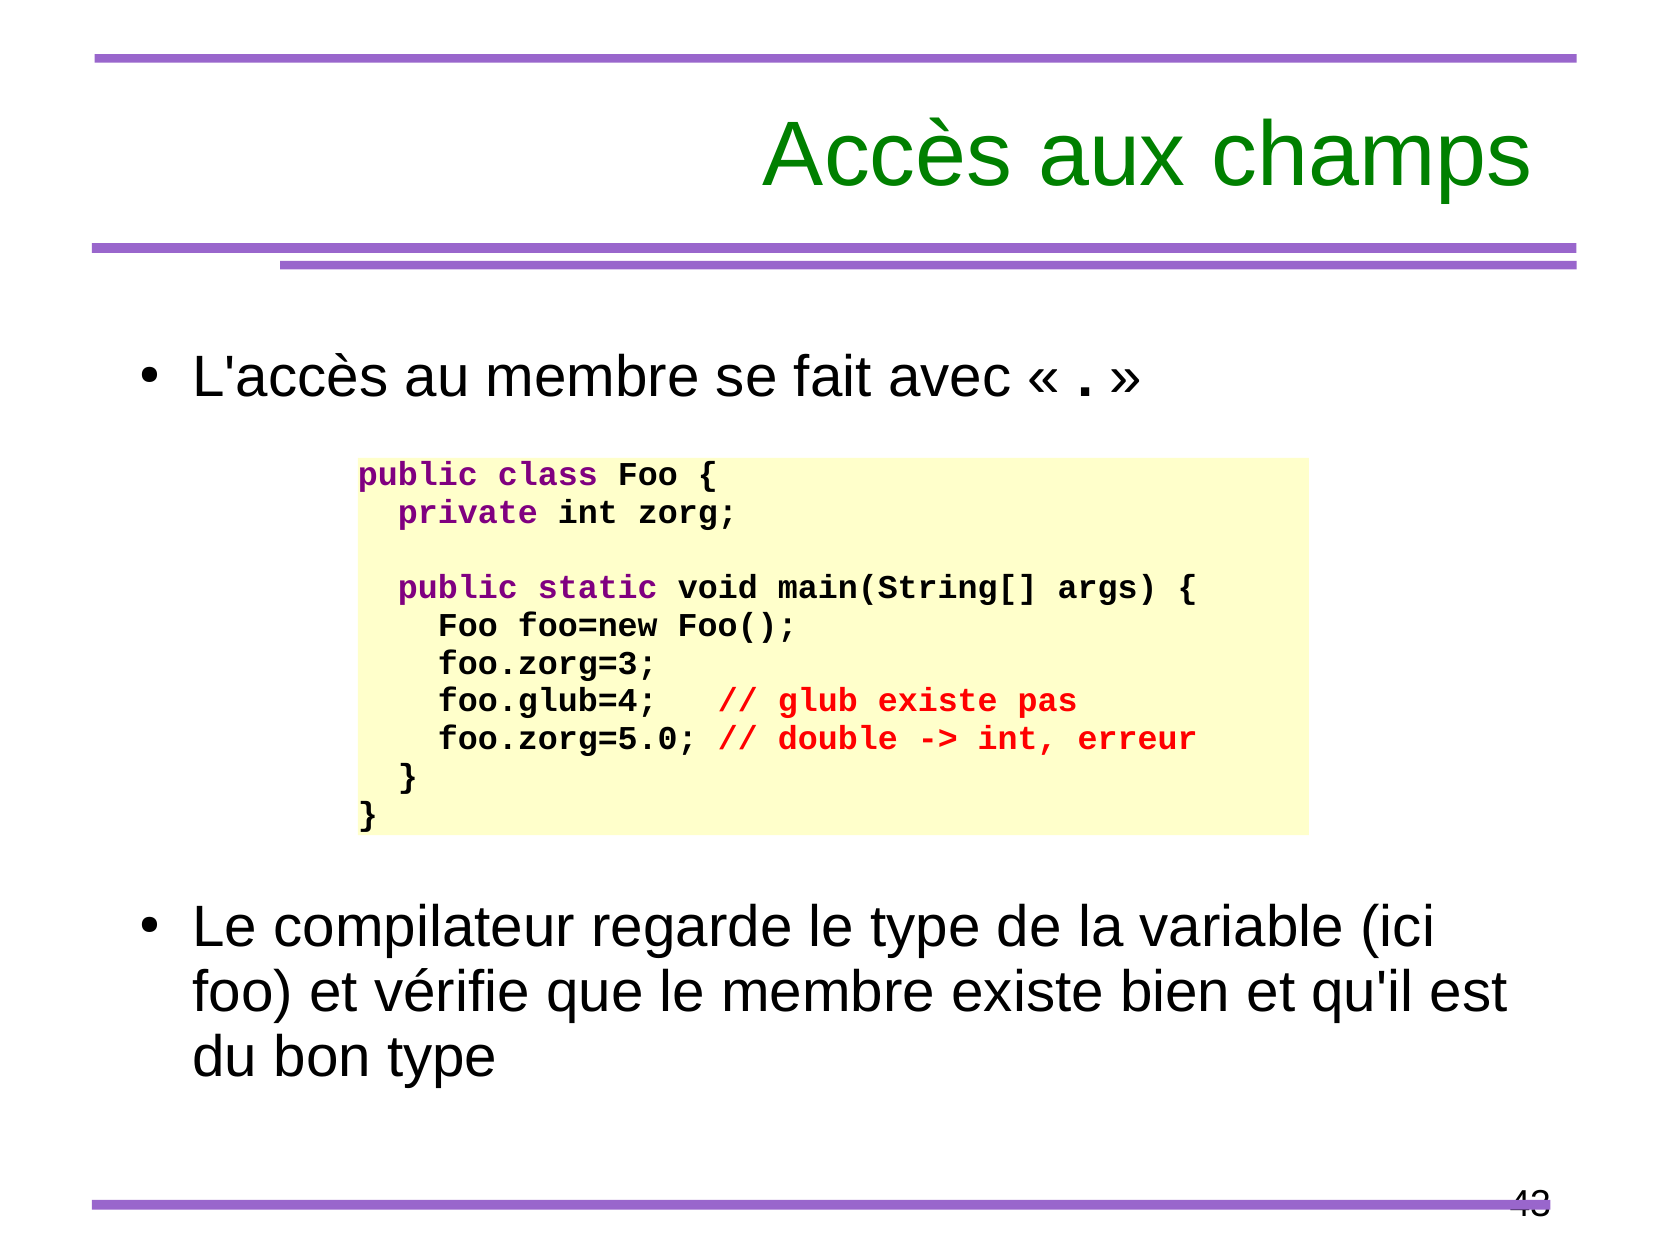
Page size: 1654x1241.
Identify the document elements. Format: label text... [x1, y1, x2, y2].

title Accès aux champs [121, 49, 1534, 257]
list L'accès au membre se fait avec « . » Le compilateur regarde le type de la variable (ici foo) et vérifie que le membre existe bien et qu'il est du bon type [121, 343, 1534, 1126]
text_box public class Foo { private int zorg; public static void main(String[] args) { Foo foo=new Foo(); foo.zorg=3; foo.glub=4; // glub existe pas foo.zorg=5.0; // double -> int, erreur } } [357, 457, 1309, 836]
